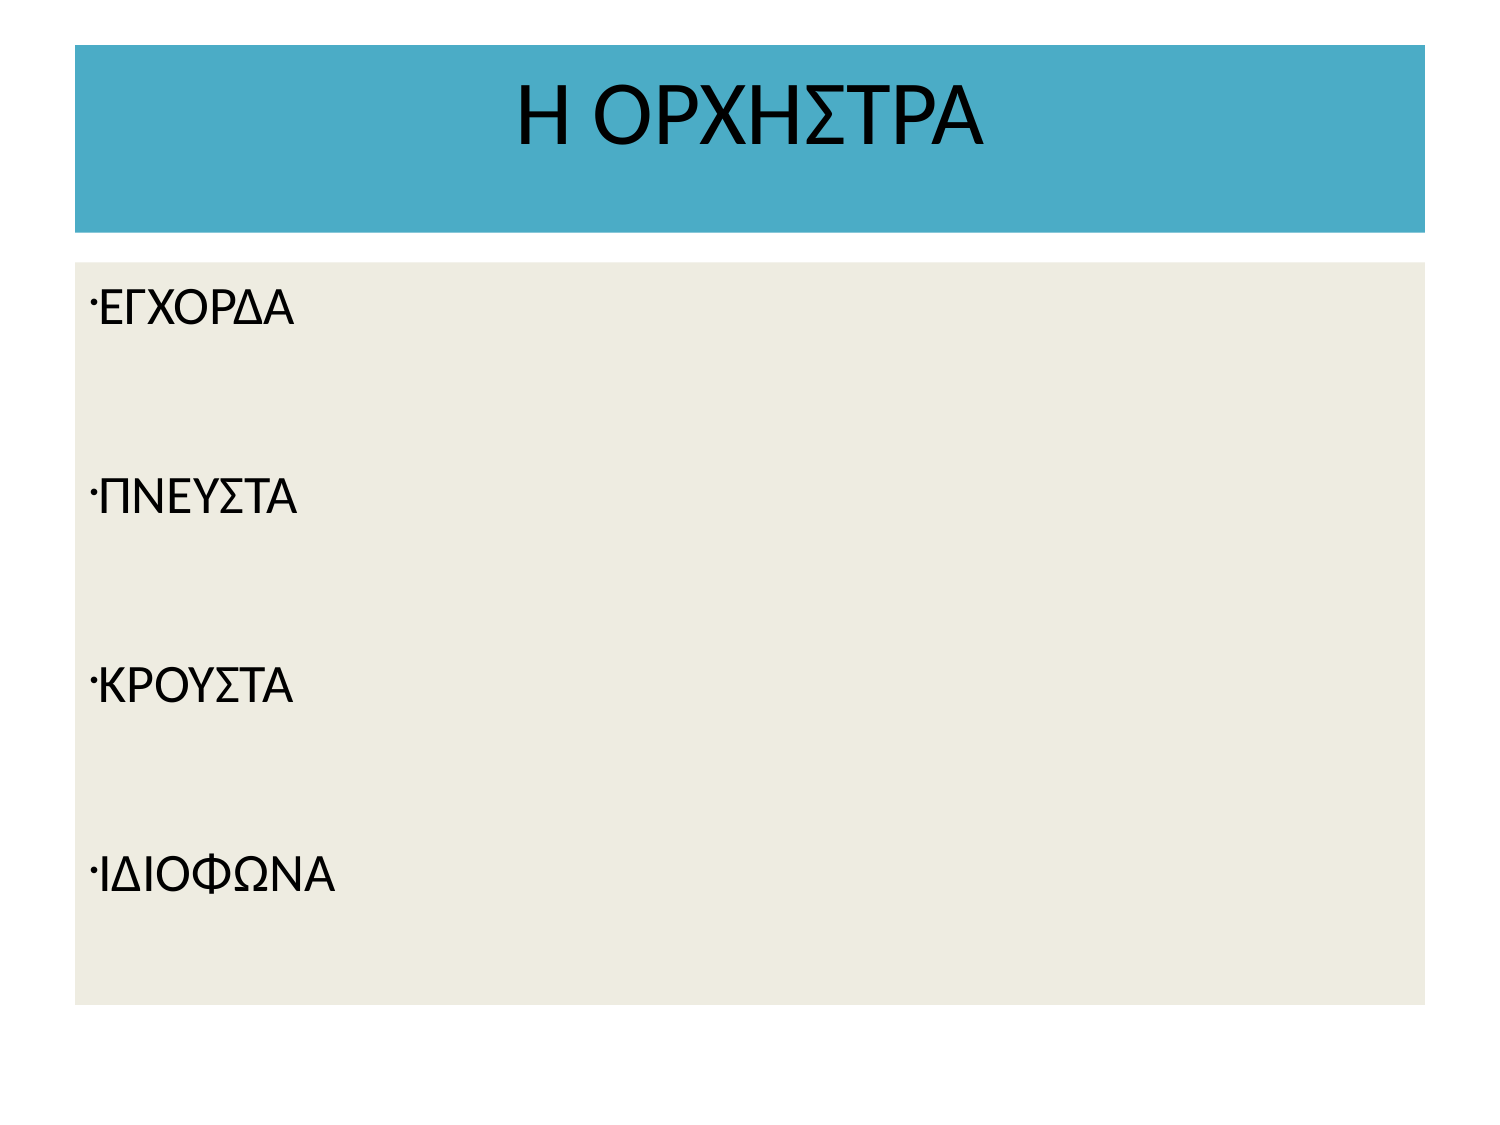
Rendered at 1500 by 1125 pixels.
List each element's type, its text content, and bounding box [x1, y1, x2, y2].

list ΕΓΧΟΡΔΑ ΠΝΕΥΣΤΑ ΚΡΟΥΣΤΑ ΙΔΙΟΦΩΝΑ [75, 262, 1425, 1005]
title Η ΟΡΧΗΣΤΡΑ [75, 45, 1425, 233]
